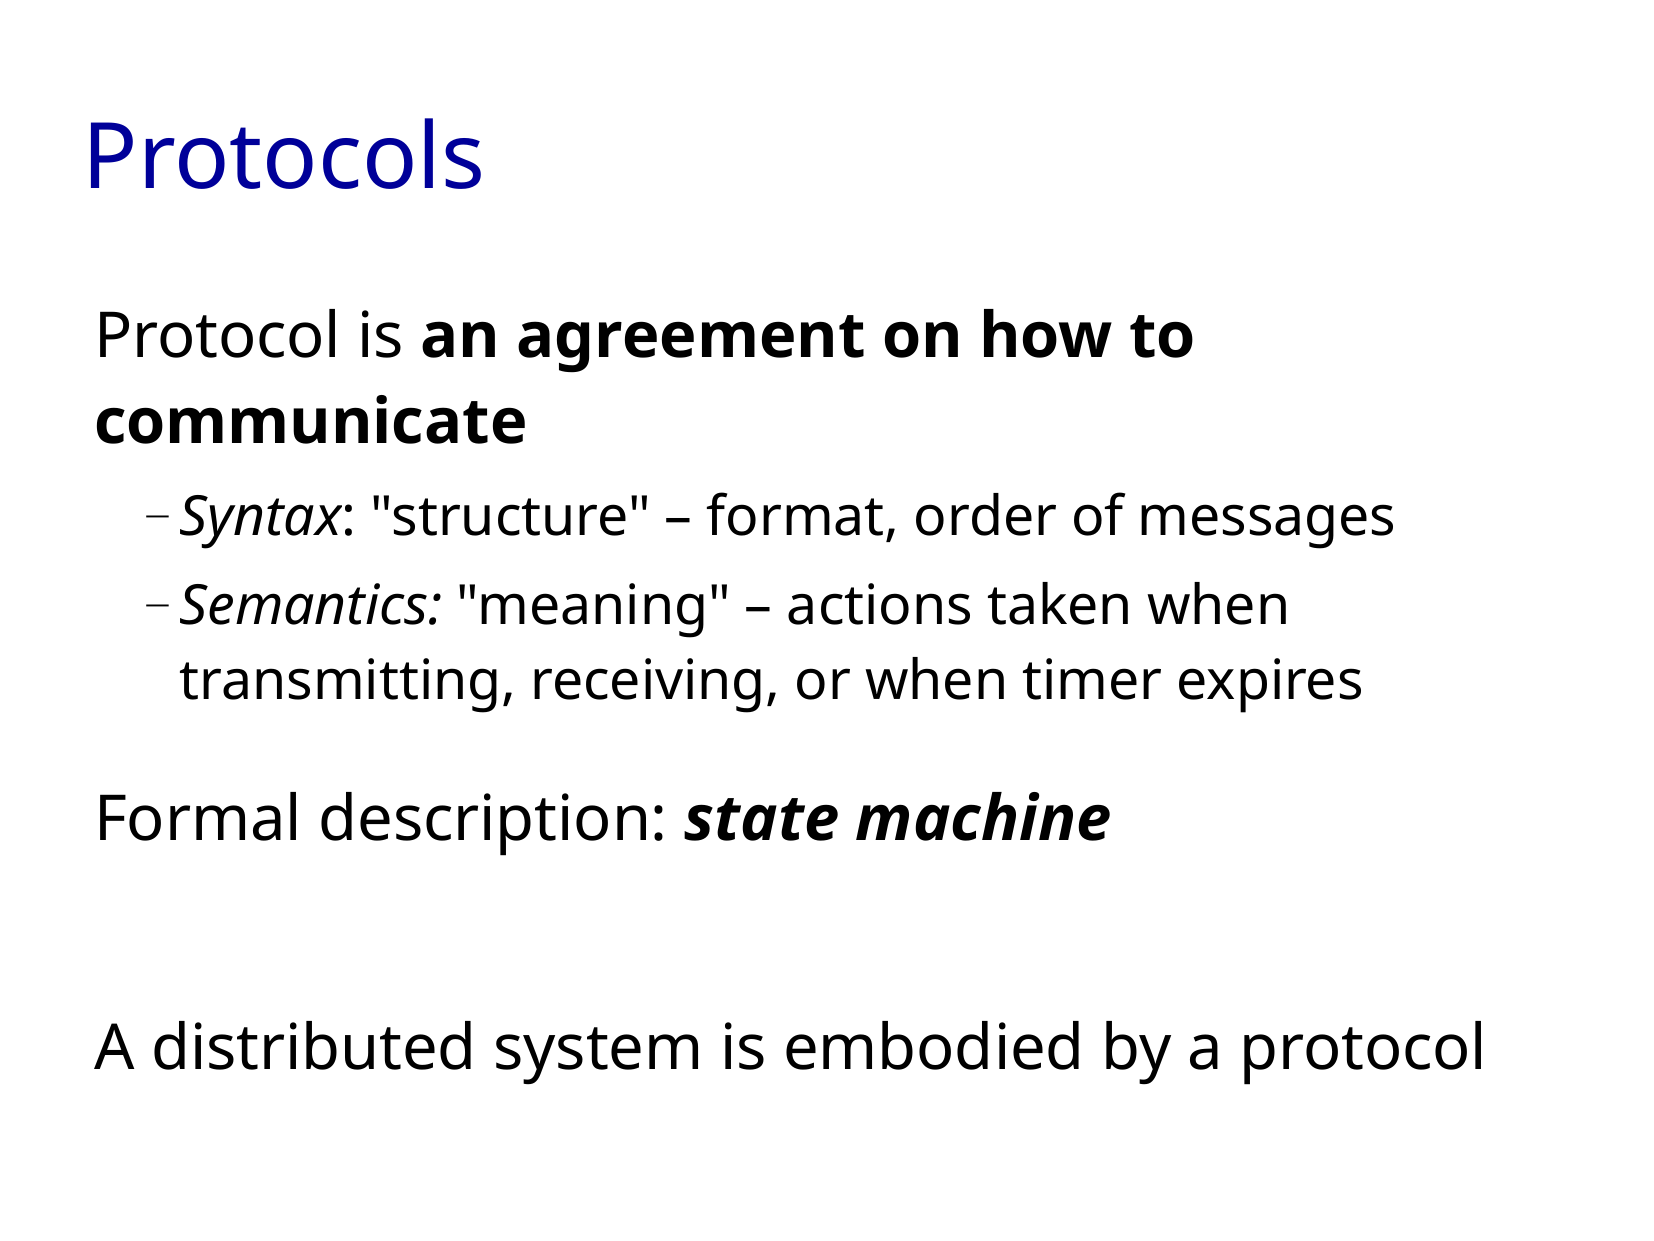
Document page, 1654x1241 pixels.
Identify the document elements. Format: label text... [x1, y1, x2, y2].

list Protocol is an agreement on how to communicate Syntax: "structure" – format, order of messages Semantics: "meaning" – actions taken when transmitting, receiving, or when timer expires Formal description: state machine A distributed system is embodied by a protocol [60, 290, 1571, 1096]
title Protocols [82, 49, 1571, 257]
